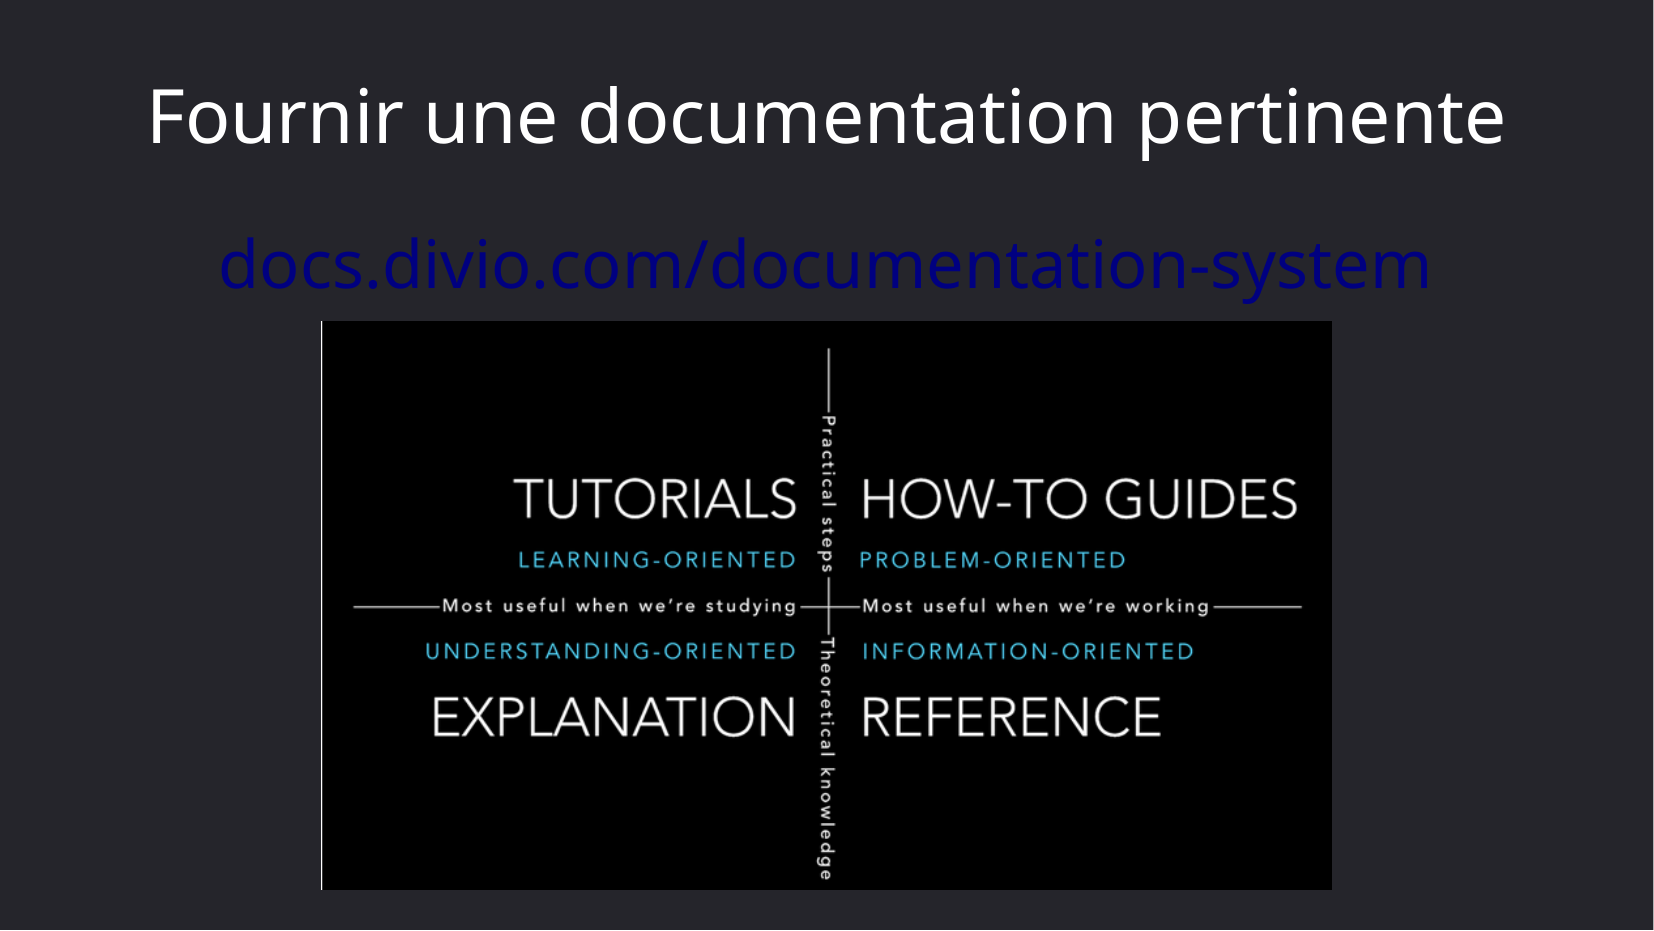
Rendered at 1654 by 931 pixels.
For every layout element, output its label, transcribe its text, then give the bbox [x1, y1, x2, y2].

list docs.divio.com/documentation-system [82, 217, 1571, 314]
picture [321, 321, 1332, 890]
title Fournir une documentation pertinente [82, 37, 1571, 193]
